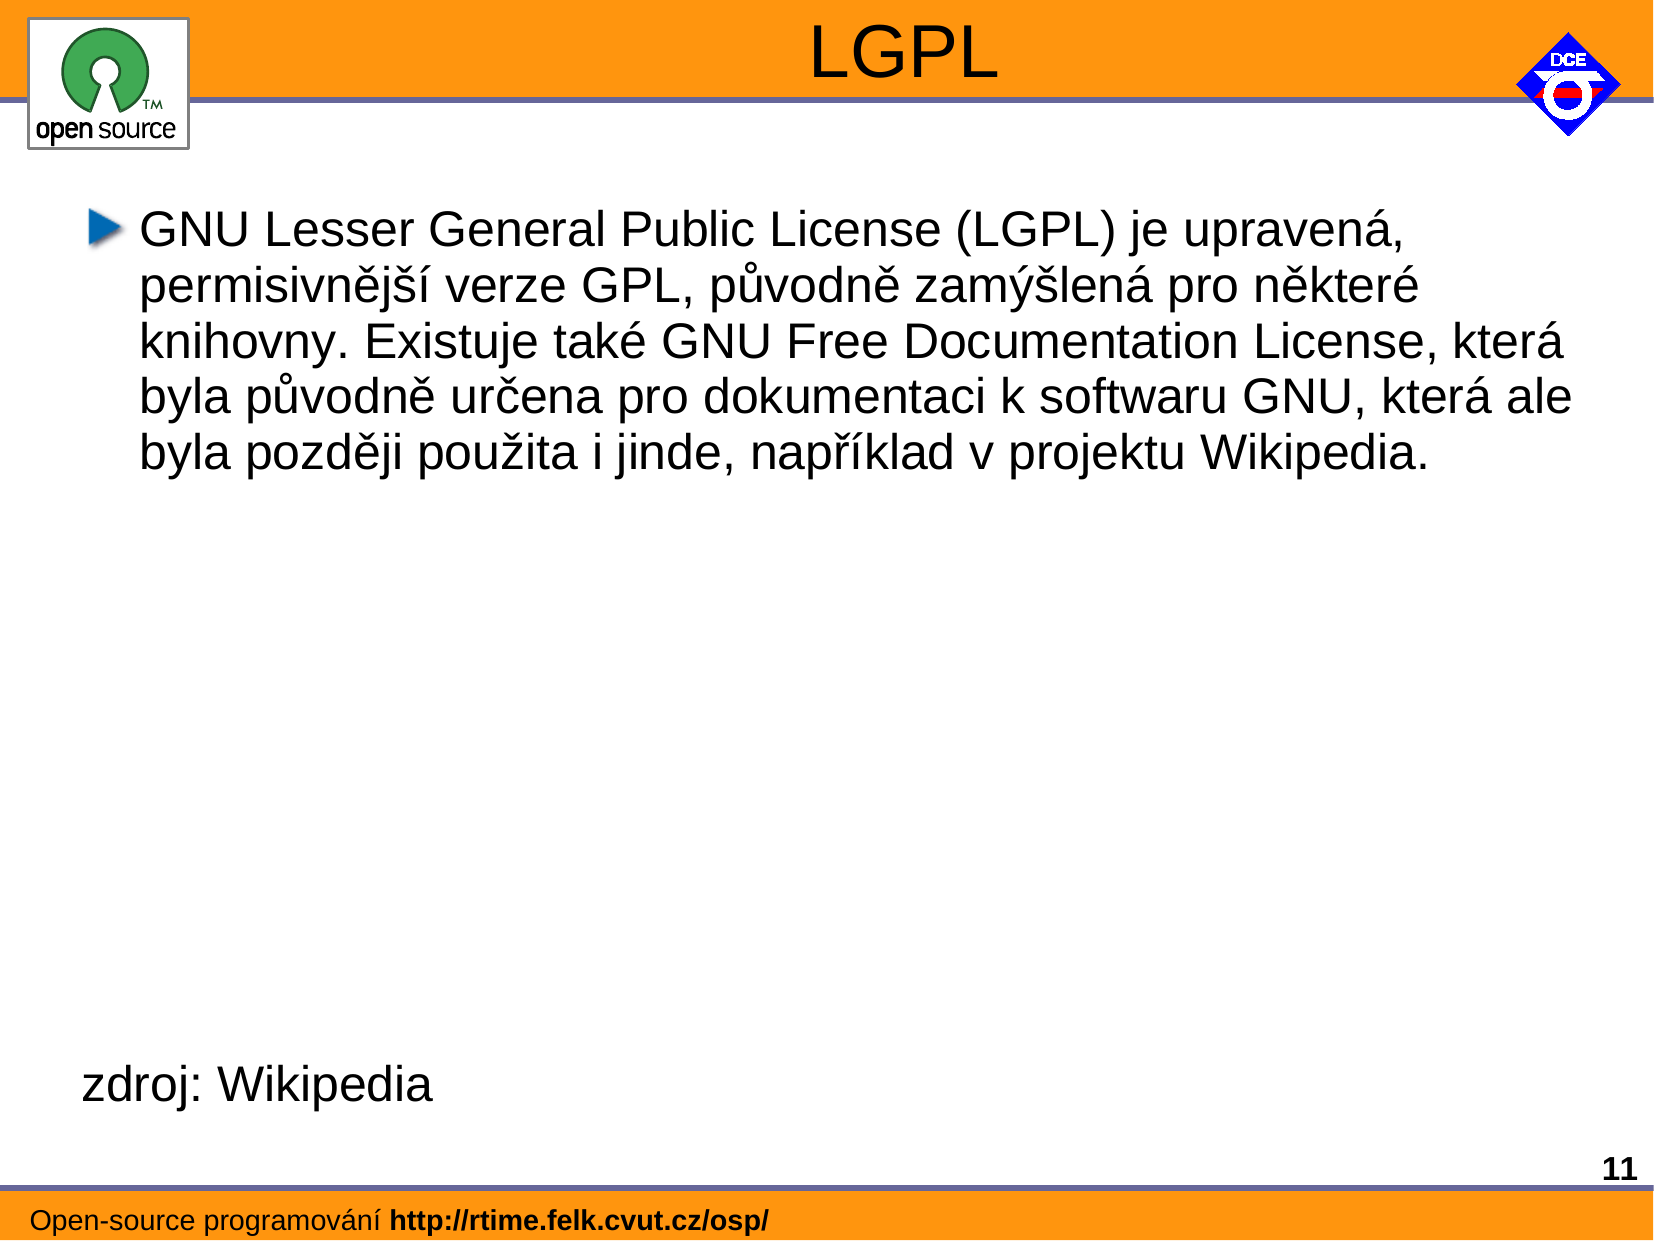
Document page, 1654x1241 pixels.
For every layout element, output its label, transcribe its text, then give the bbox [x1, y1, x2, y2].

title LGPL [178, 4, 1631, 98]
list GNU Lesser General Public License (LGPL) je upravená, permisivnější verze GPL, původně zamýšlená pro některé knihovny. Existuje také GNU Free Documentation License, která byla původně určena pro dokumentaci k softwaru GNU, která ale byla později použita i jinde, například v projektu Wikipedia. [68, 201, 1592, 1000]
text_box zdroj: Wikipedia [75, 1050, 988, 1125]
